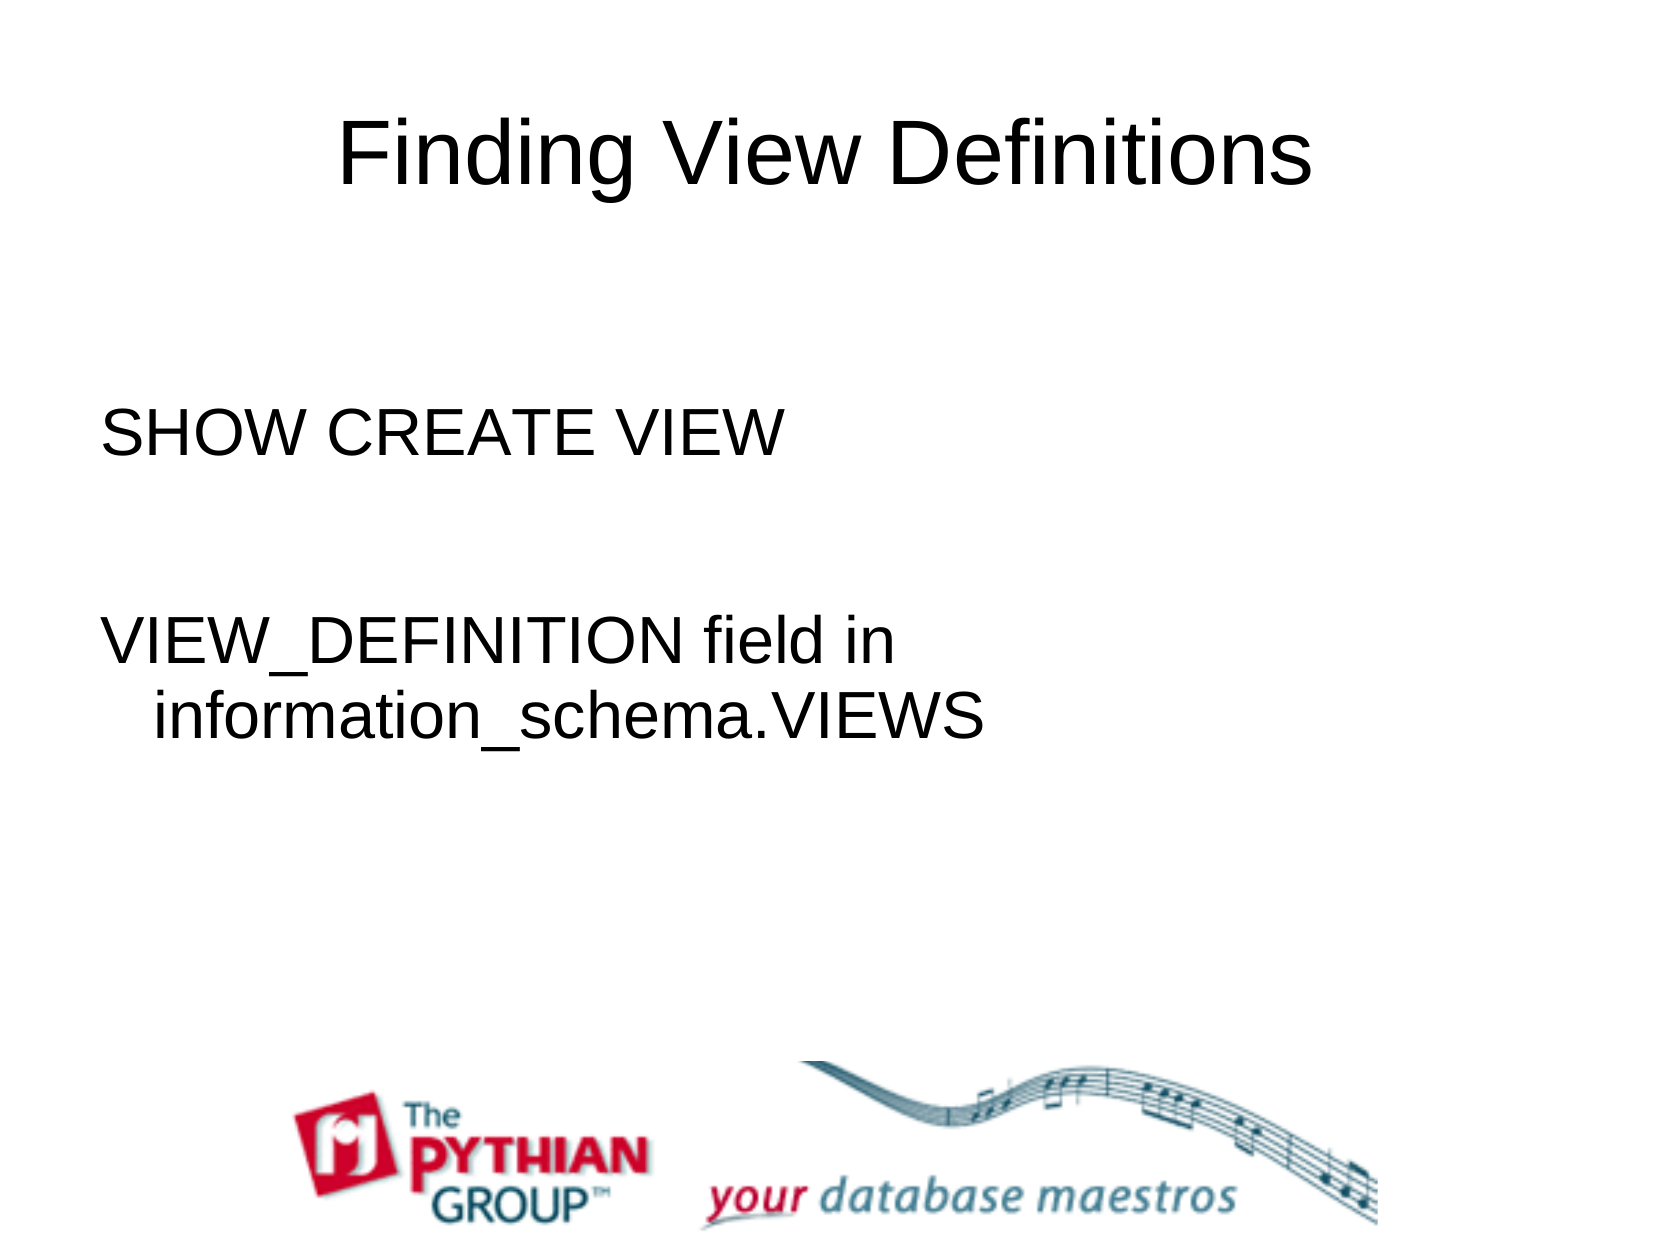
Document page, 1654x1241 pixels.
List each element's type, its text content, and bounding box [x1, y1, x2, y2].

list SHOW CREATE VIEW VIEW_DEFINITION field in information_schema.VIEWS [82, 290, 1571, 1094]
title Finding View Definitions [82, 49, 1571, 257]
picture [266, 1094, 1378, 1241]
